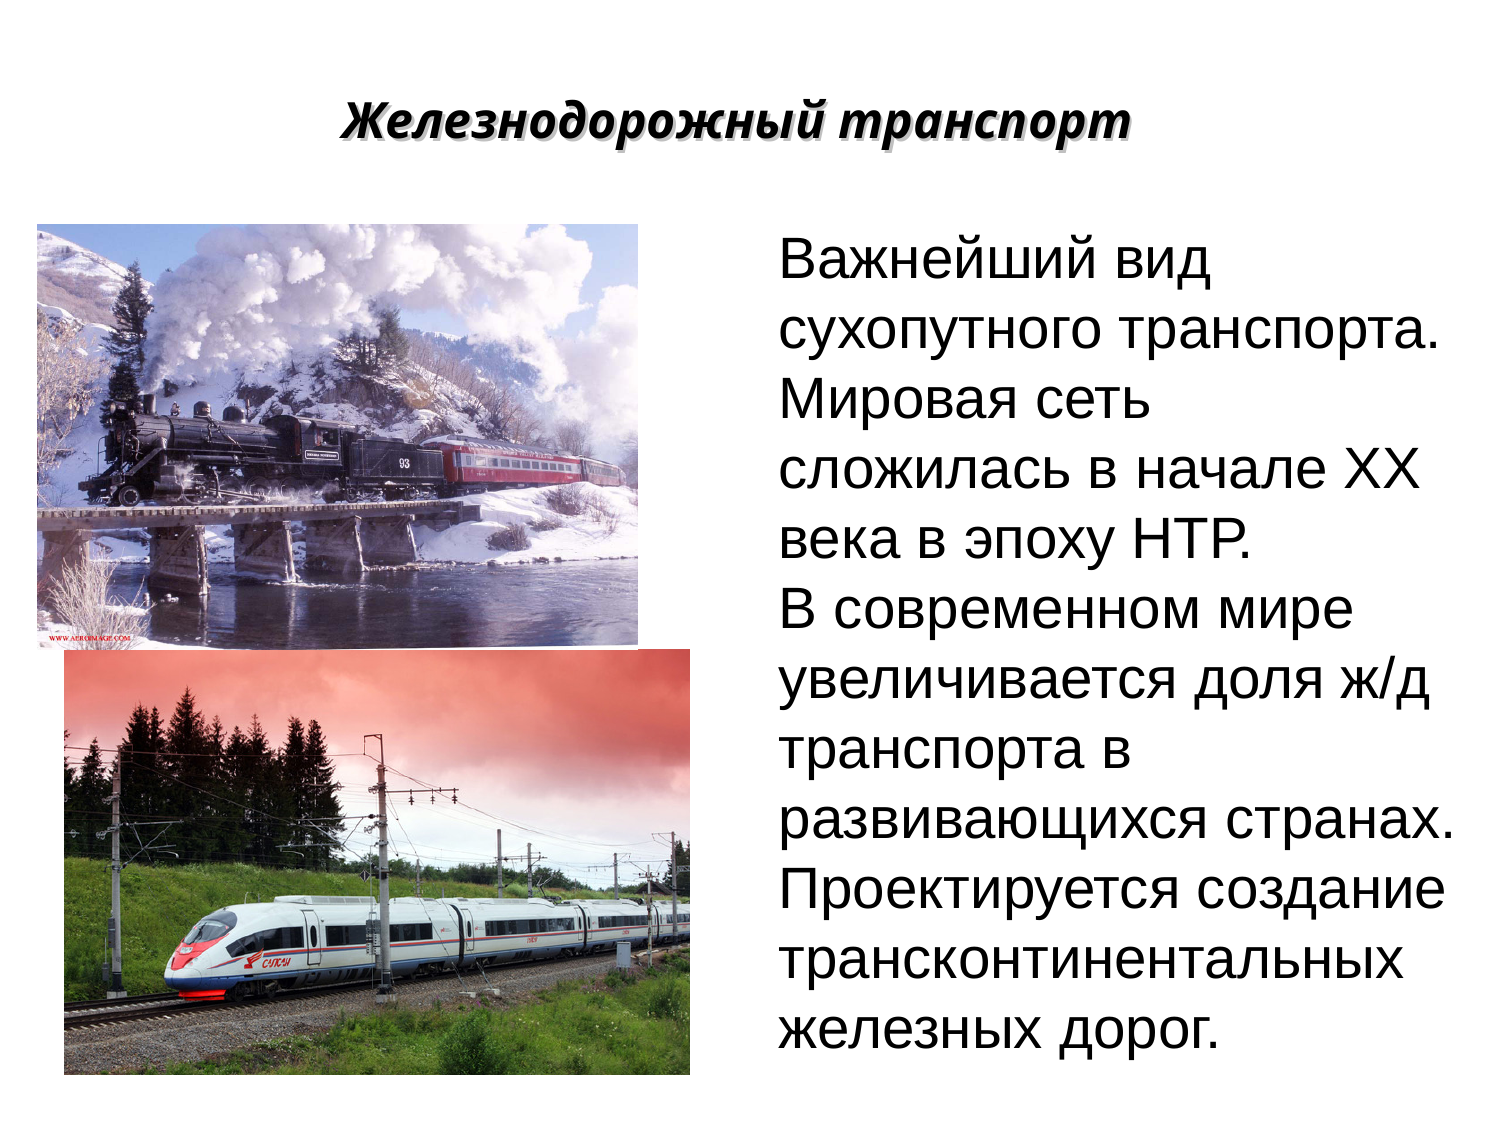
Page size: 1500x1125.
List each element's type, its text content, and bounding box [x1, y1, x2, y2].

text_box Важнейший вид сухопутного транспорта. Мировая сеть сложилась в начале ХХ века в эпоху НТР. В современном мире увеличивается доля ж/д транспорта в развивающихся странах. Проектируется создание трансконтинентальных железных дорог. [688, 212, 1476, 1125]
picture [37, 224, 688, 1075]
title Железнодорожный транспорт [62, 24, 1413, 213]
